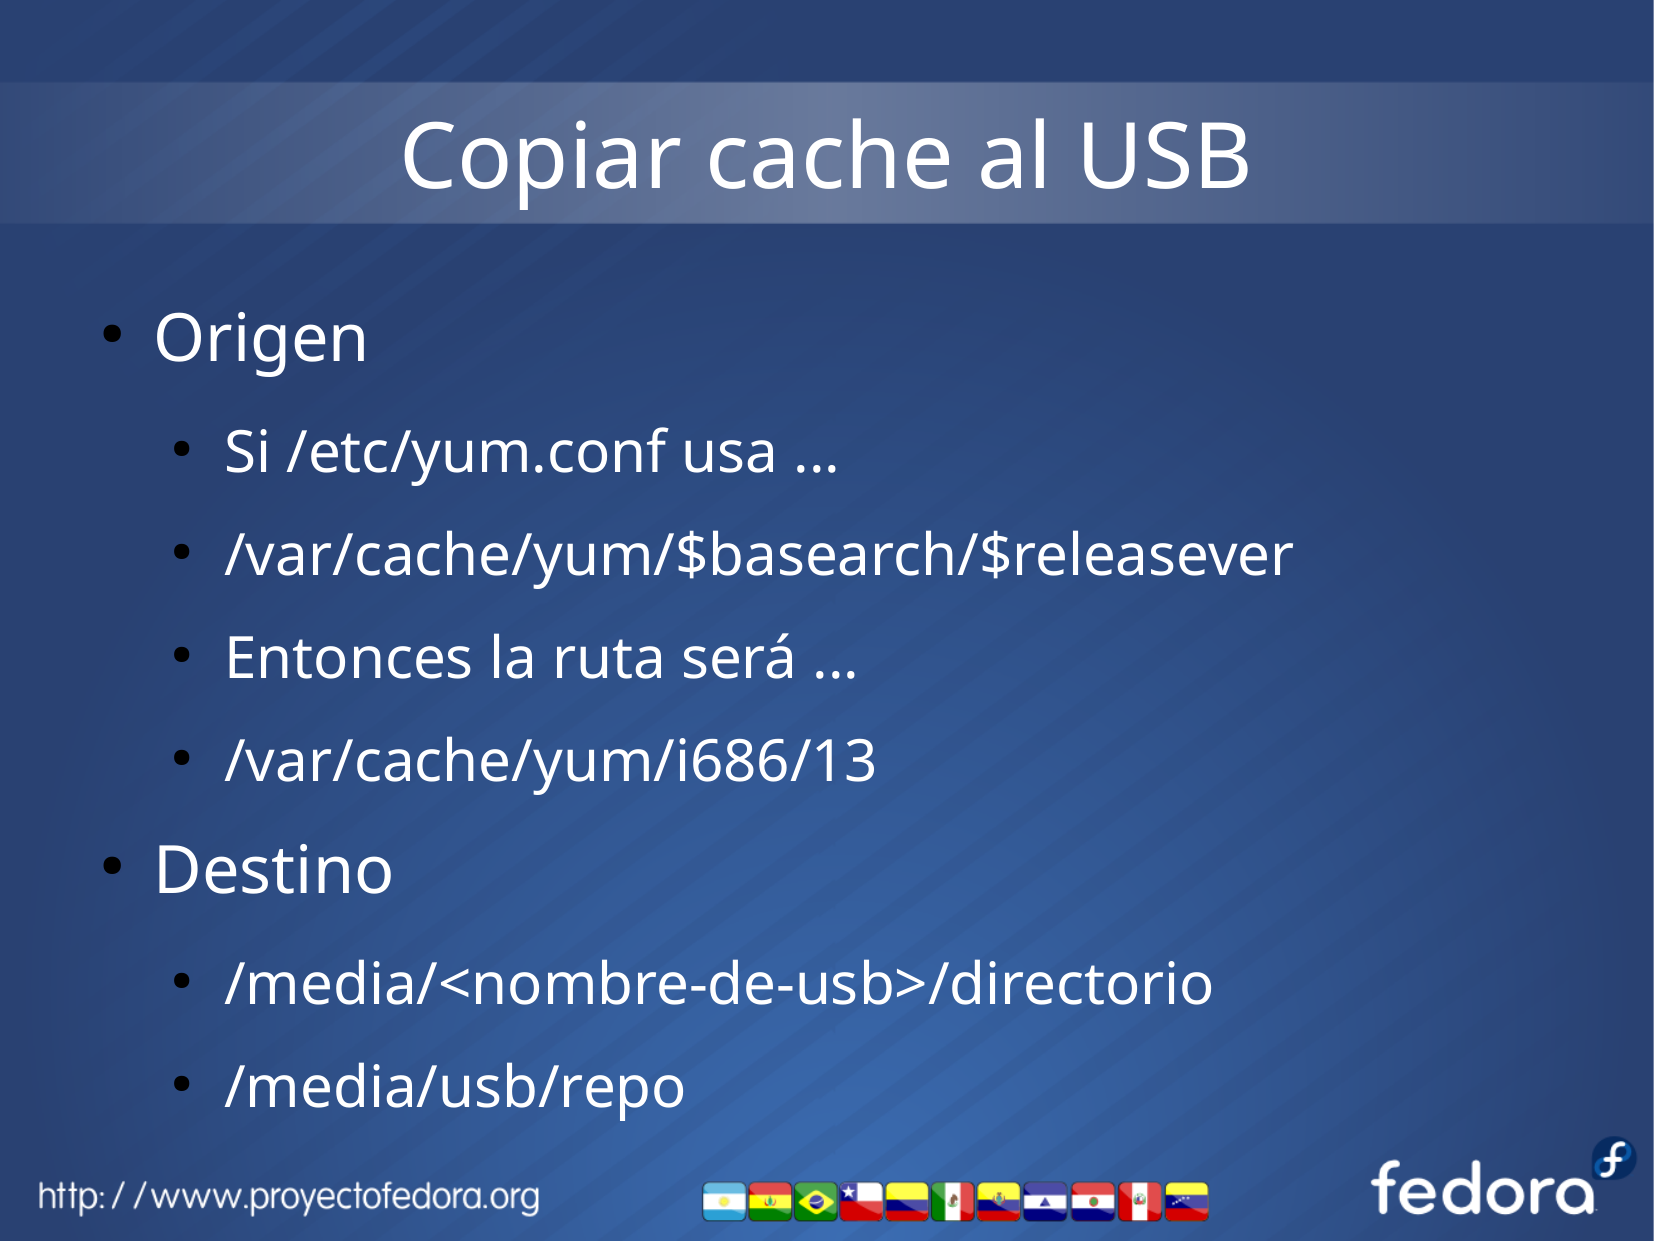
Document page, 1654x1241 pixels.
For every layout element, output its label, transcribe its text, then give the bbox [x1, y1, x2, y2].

title Copiar cache al USB [82, 56, 1571, 250]
list Origen Si /etc/yum.conf usa ... /var/cache/yum/$basearch/$releasever Entonces la ruta será ... /var/cache/yum/i686/13 Destino /media/<nombre-de-usb>/directorio /media/usb/repo [82, 290, 1571, 1094]
picture [0, 0, 1654, 1241]
